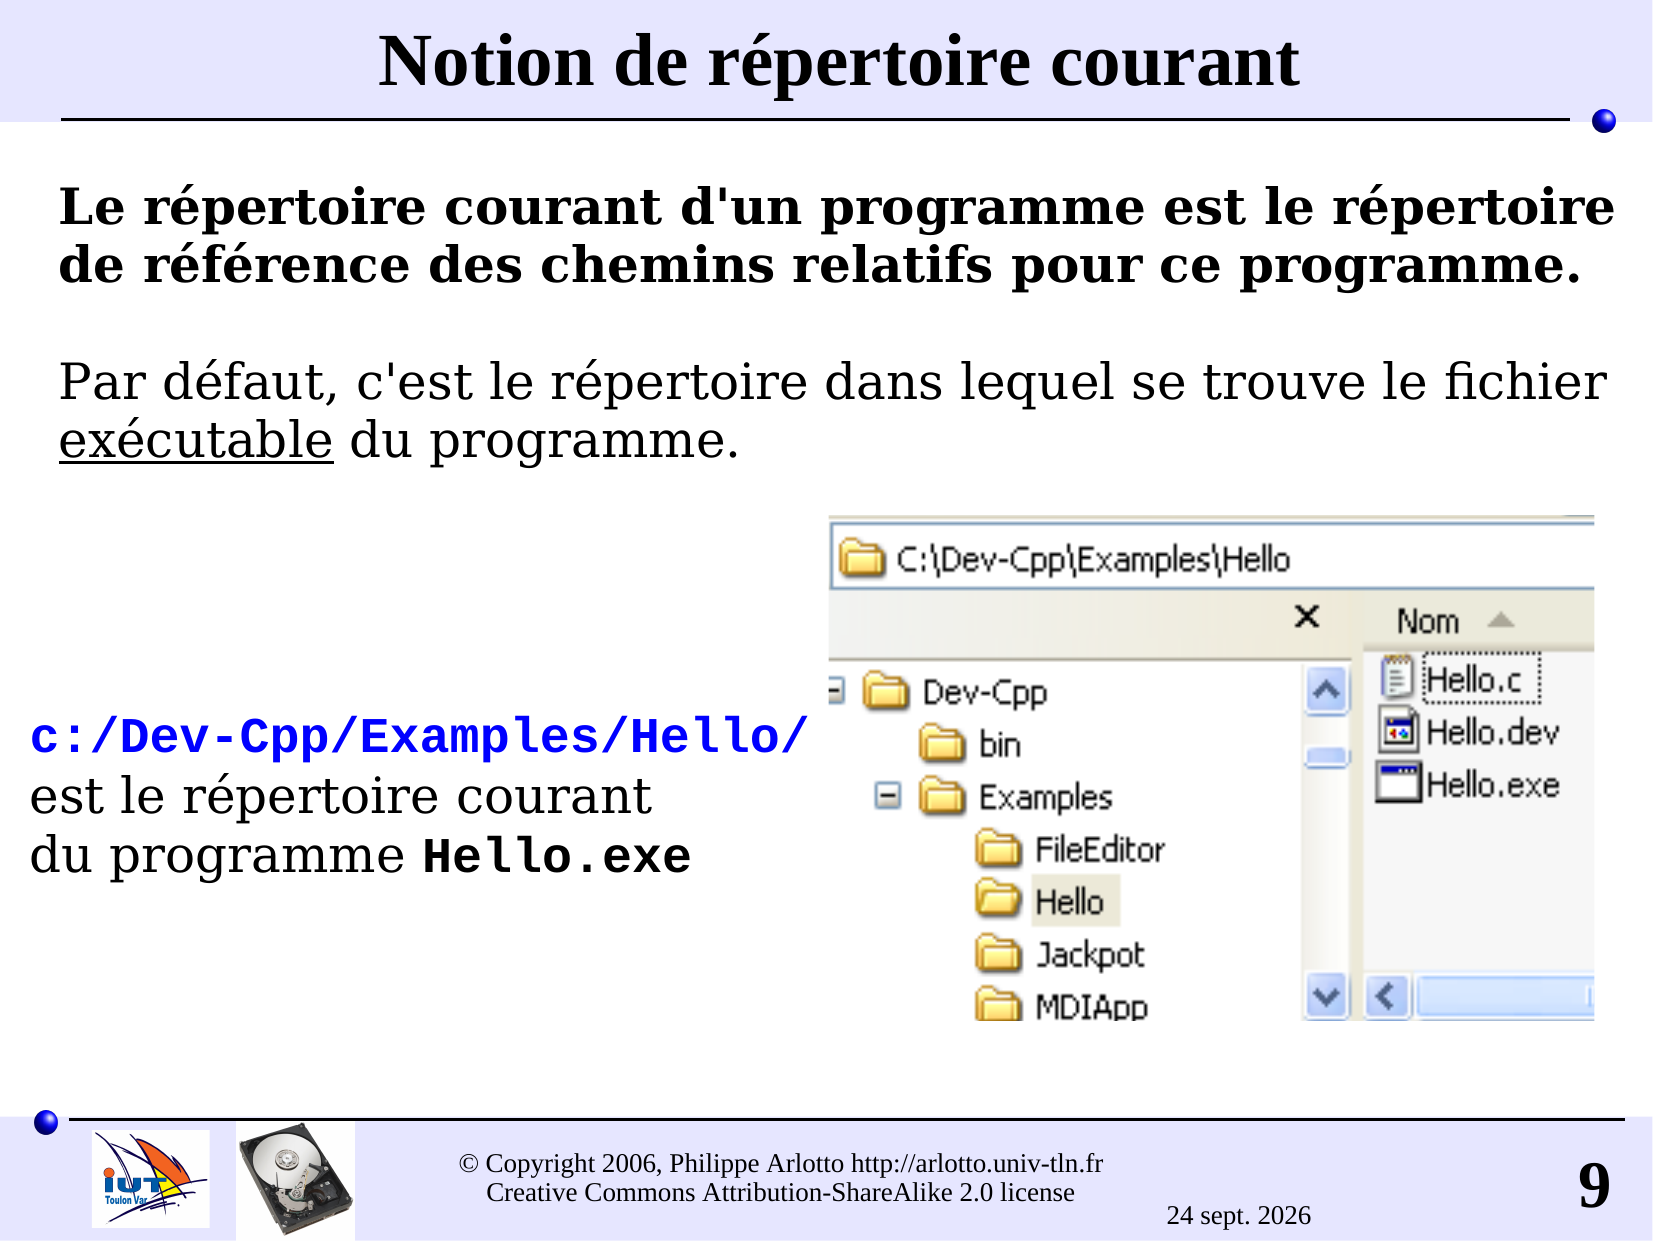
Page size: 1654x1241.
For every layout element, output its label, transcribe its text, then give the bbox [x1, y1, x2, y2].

text_box Le répertoire courant d'un programme est le répertoire de référence des chemins relatifs pour ce programme. Par défaut, c'est le répertoire dans lequel se trouve le fichier exécutable du programme. [59, 177, 1618, 470]
picture [828, 515, 1595, 1021]
text_box c:/Dev-Cpp/Examples/Hello/ est le répertoire courant du programme Hello.exe [29, 710, 857, 888]
title Notion de répertoire courant [95, 14, 1585, 107]
picture [236, 1121, 355, 1241]
